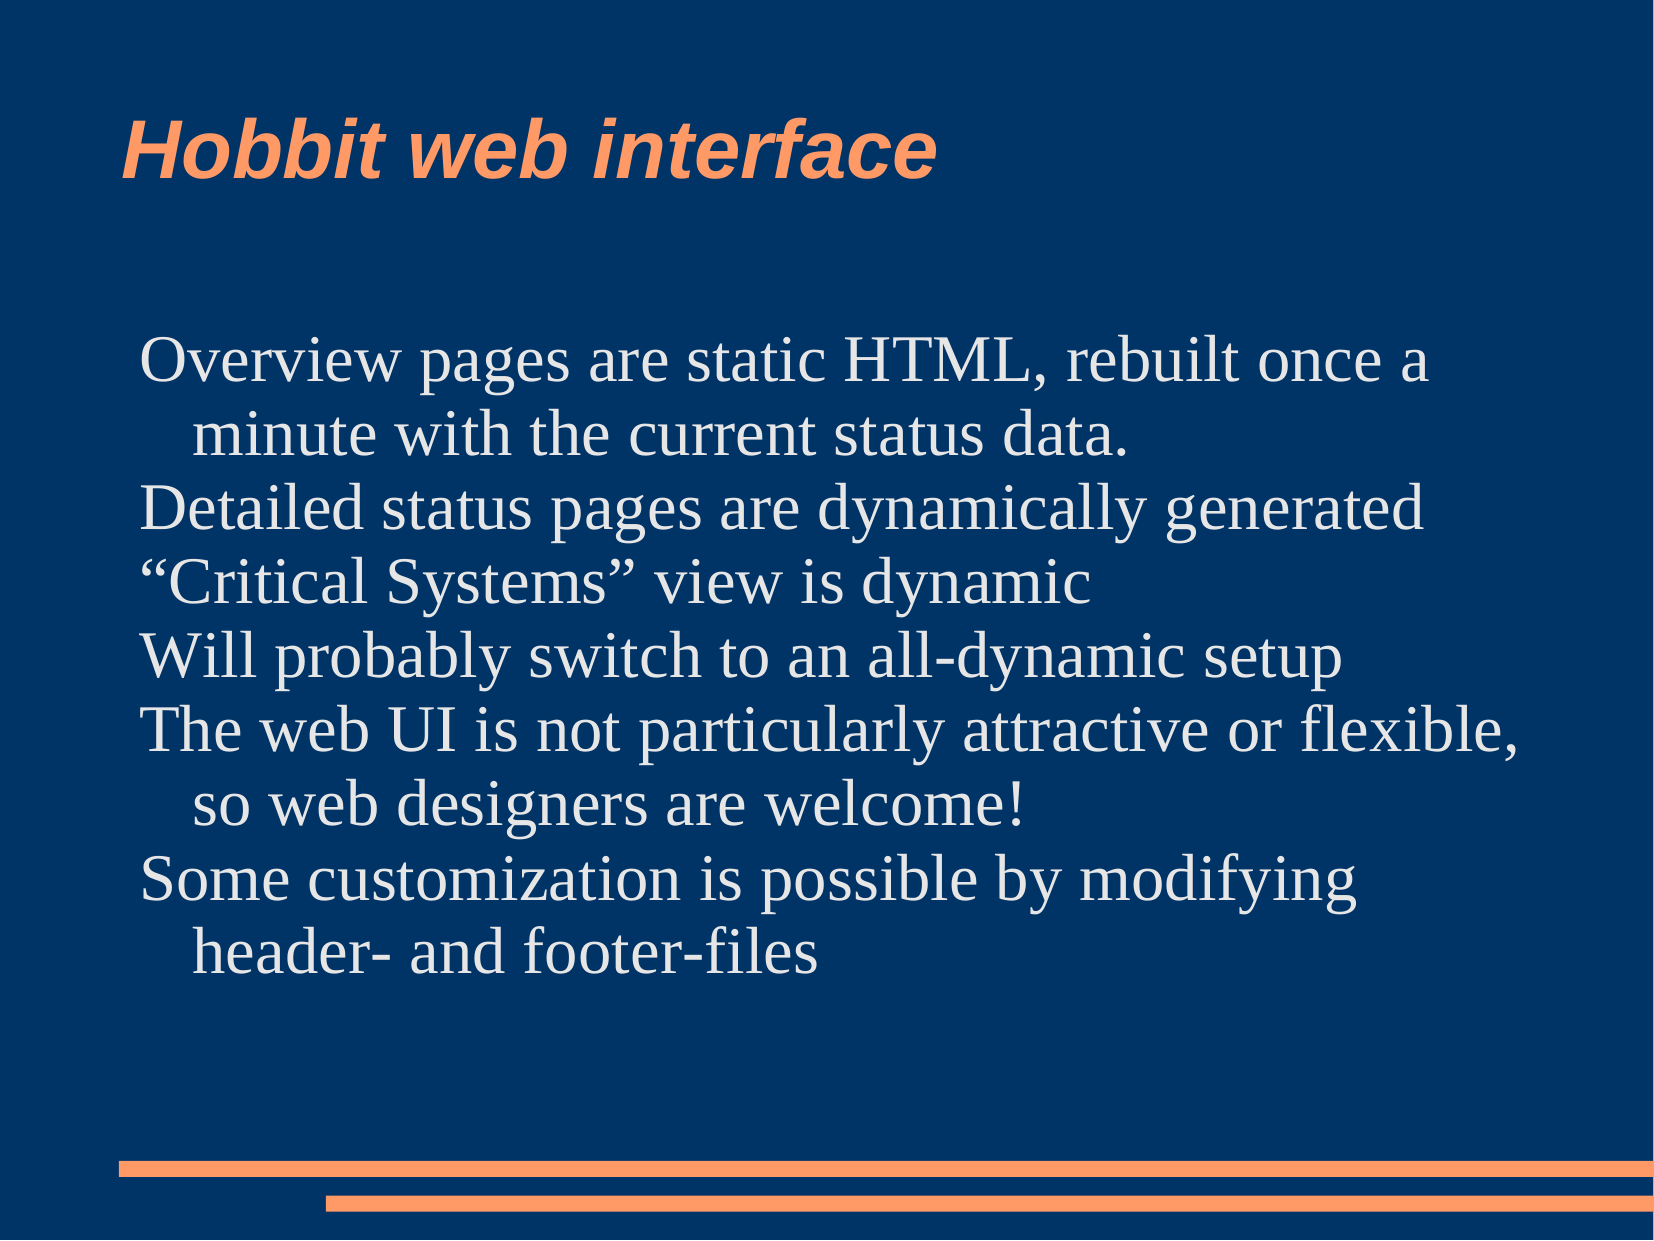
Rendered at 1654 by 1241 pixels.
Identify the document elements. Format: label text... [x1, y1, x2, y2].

list Overview pages are static HTML, rebuilt once a minute with the current status data. Detailed status pages are dynamically generated “Critical Systems” view is dynamic Will probably switch to an all-dynamic setup The web UI is not particularly attractive or flexible, so web designers are welcome! Some customization is possible by modifying header- and footer-files [121, 322, 1561, 1133]
title Hobbit web interface [121, 46, 1534, 254]
